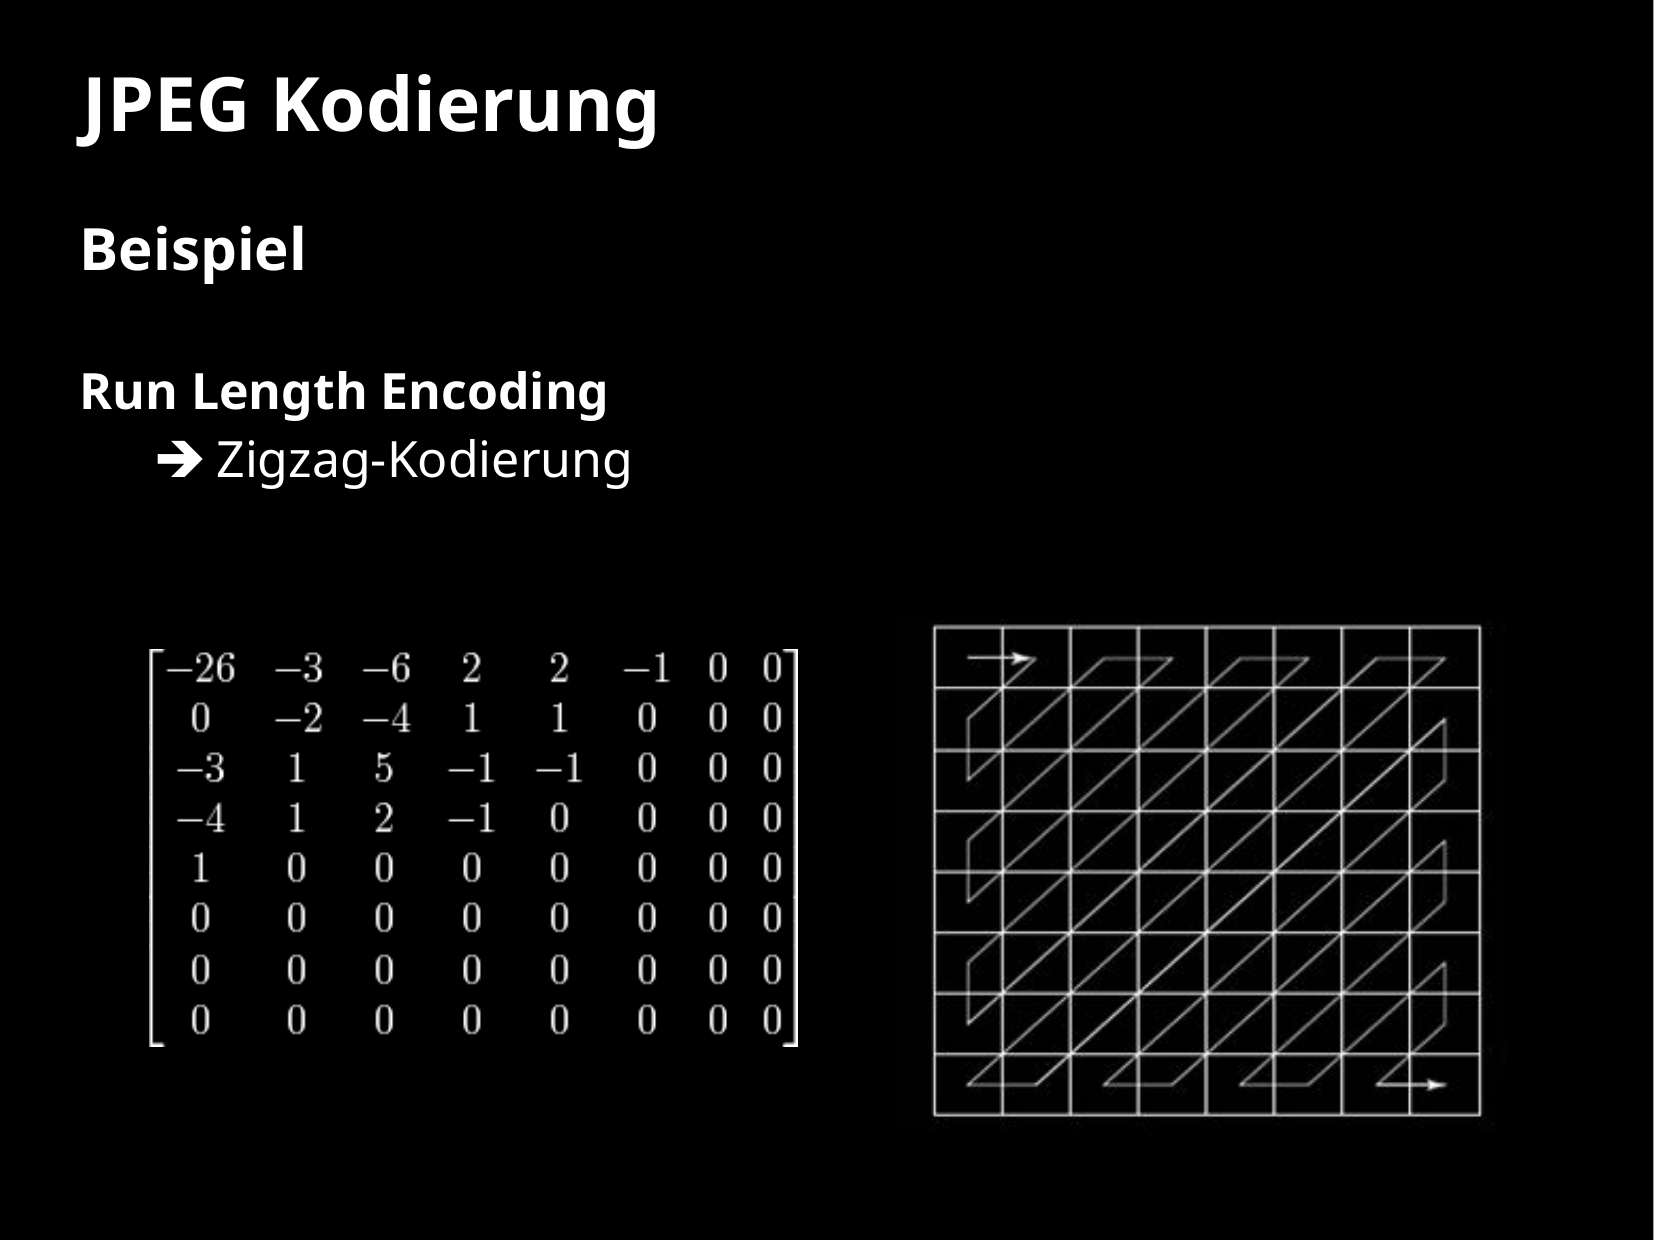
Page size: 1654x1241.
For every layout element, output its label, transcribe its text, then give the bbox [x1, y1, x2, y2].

picture [898, 619, 1507, 1132]
text_box Beispiel Run Length Encoding  Zigzag-Kodierung [59, 194, 707, 473]
title JPEG Kodierung [82, 56, 1571, 250]
picture [149, 649, 798, 1047]
